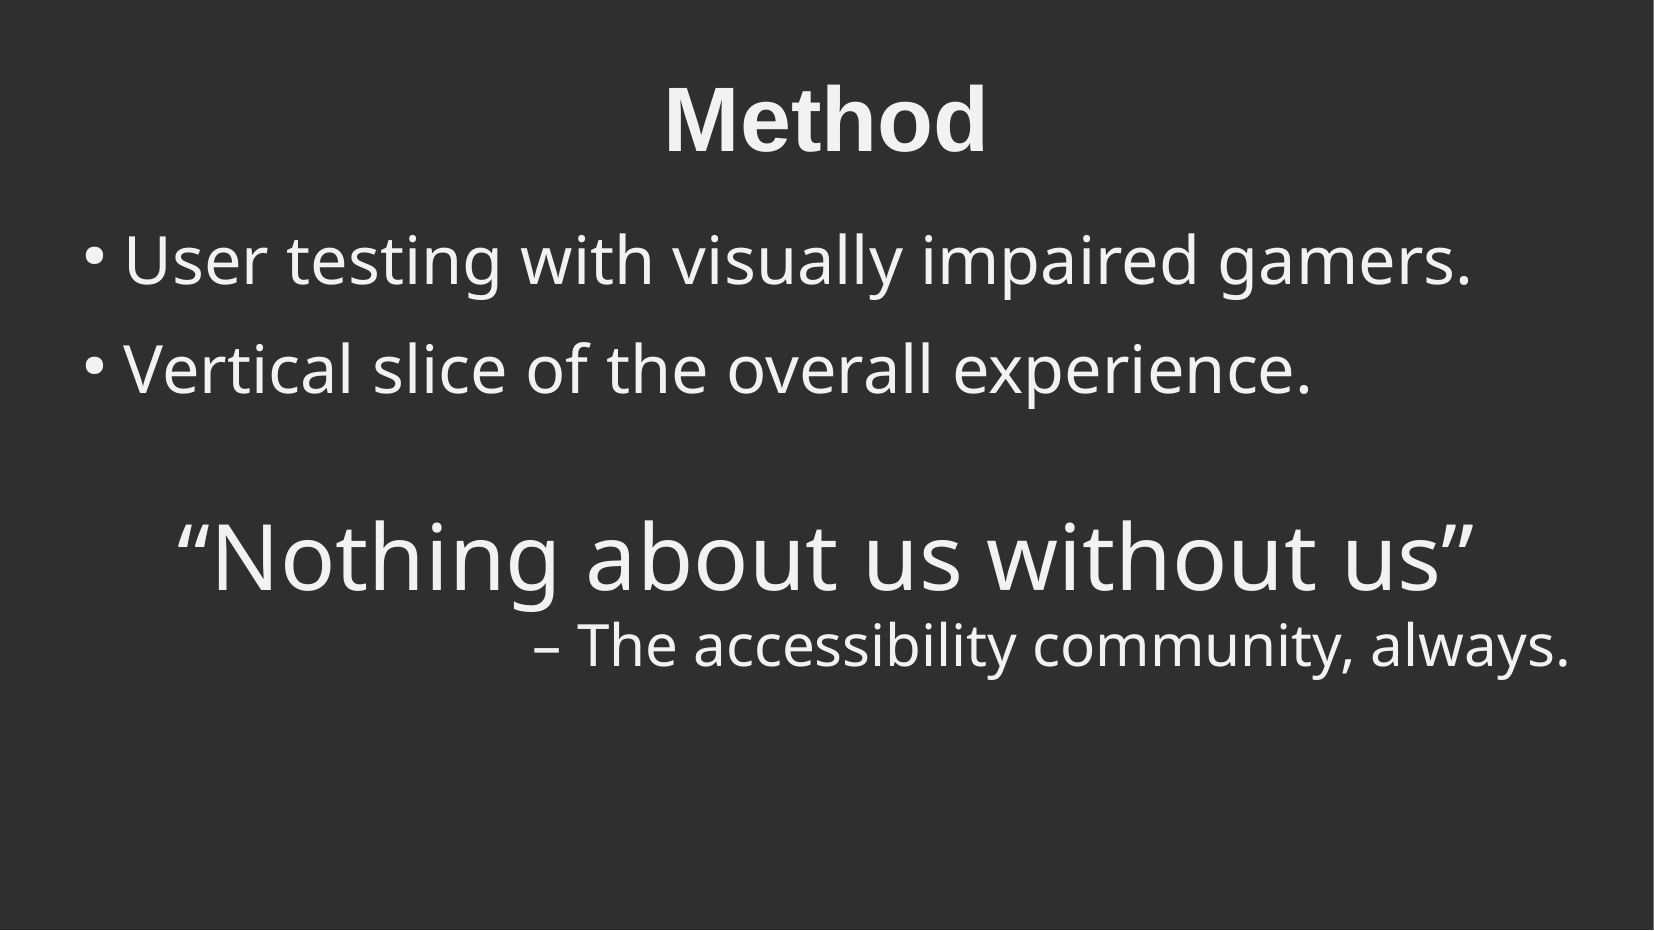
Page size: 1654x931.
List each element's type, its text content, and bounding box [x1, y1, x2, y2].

subtitle User testing with visually impaired gamers. Vertical slice of the overall experience. [82, 217, 1571, 436]
title Method [82, 37, 1571, 193]
text_box “Nothing about us without us” – The accessibility community, always. [82, 498, 1571, 742]
